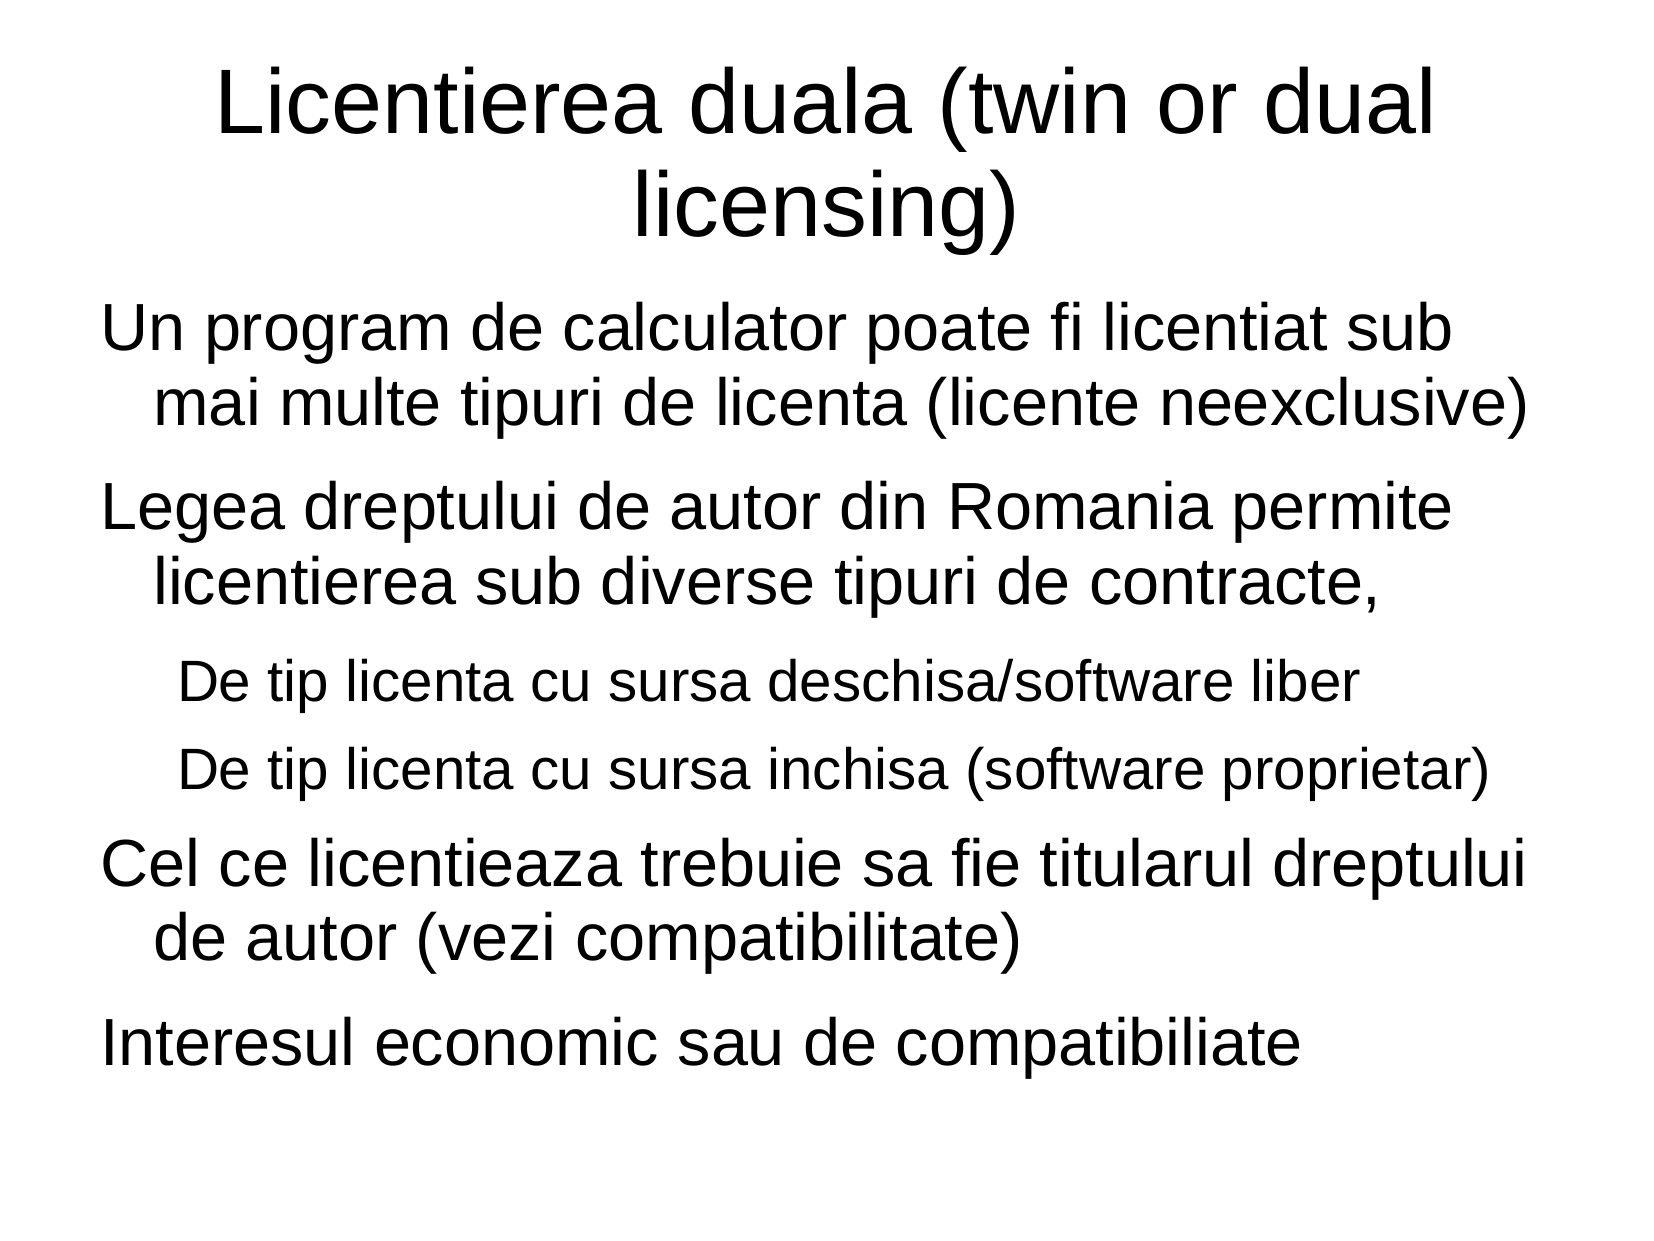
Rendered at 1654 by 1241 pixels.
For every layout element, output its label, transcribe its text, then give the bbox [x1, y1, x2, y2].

list Un program de calculator poate fi licentiat sub mai multe tipuri de licenta (licente neexclusive) Legea dreptului de autor din Romania permite licentierea sub diverse tipuri de contracte, De tip licenta cu sursa deschisa/software liber De tip licenta cu sursa inchisa (software proprietar) Cel ce licentieaza trebuie sa fie titularul dreptului de autor (vezi compatibilitate) Interesul economic sau de compatibiliate [82, 290, 1571, 1109]
title Licentierea duala (twin or dual licensing) [82, 49, 1571, 257]
